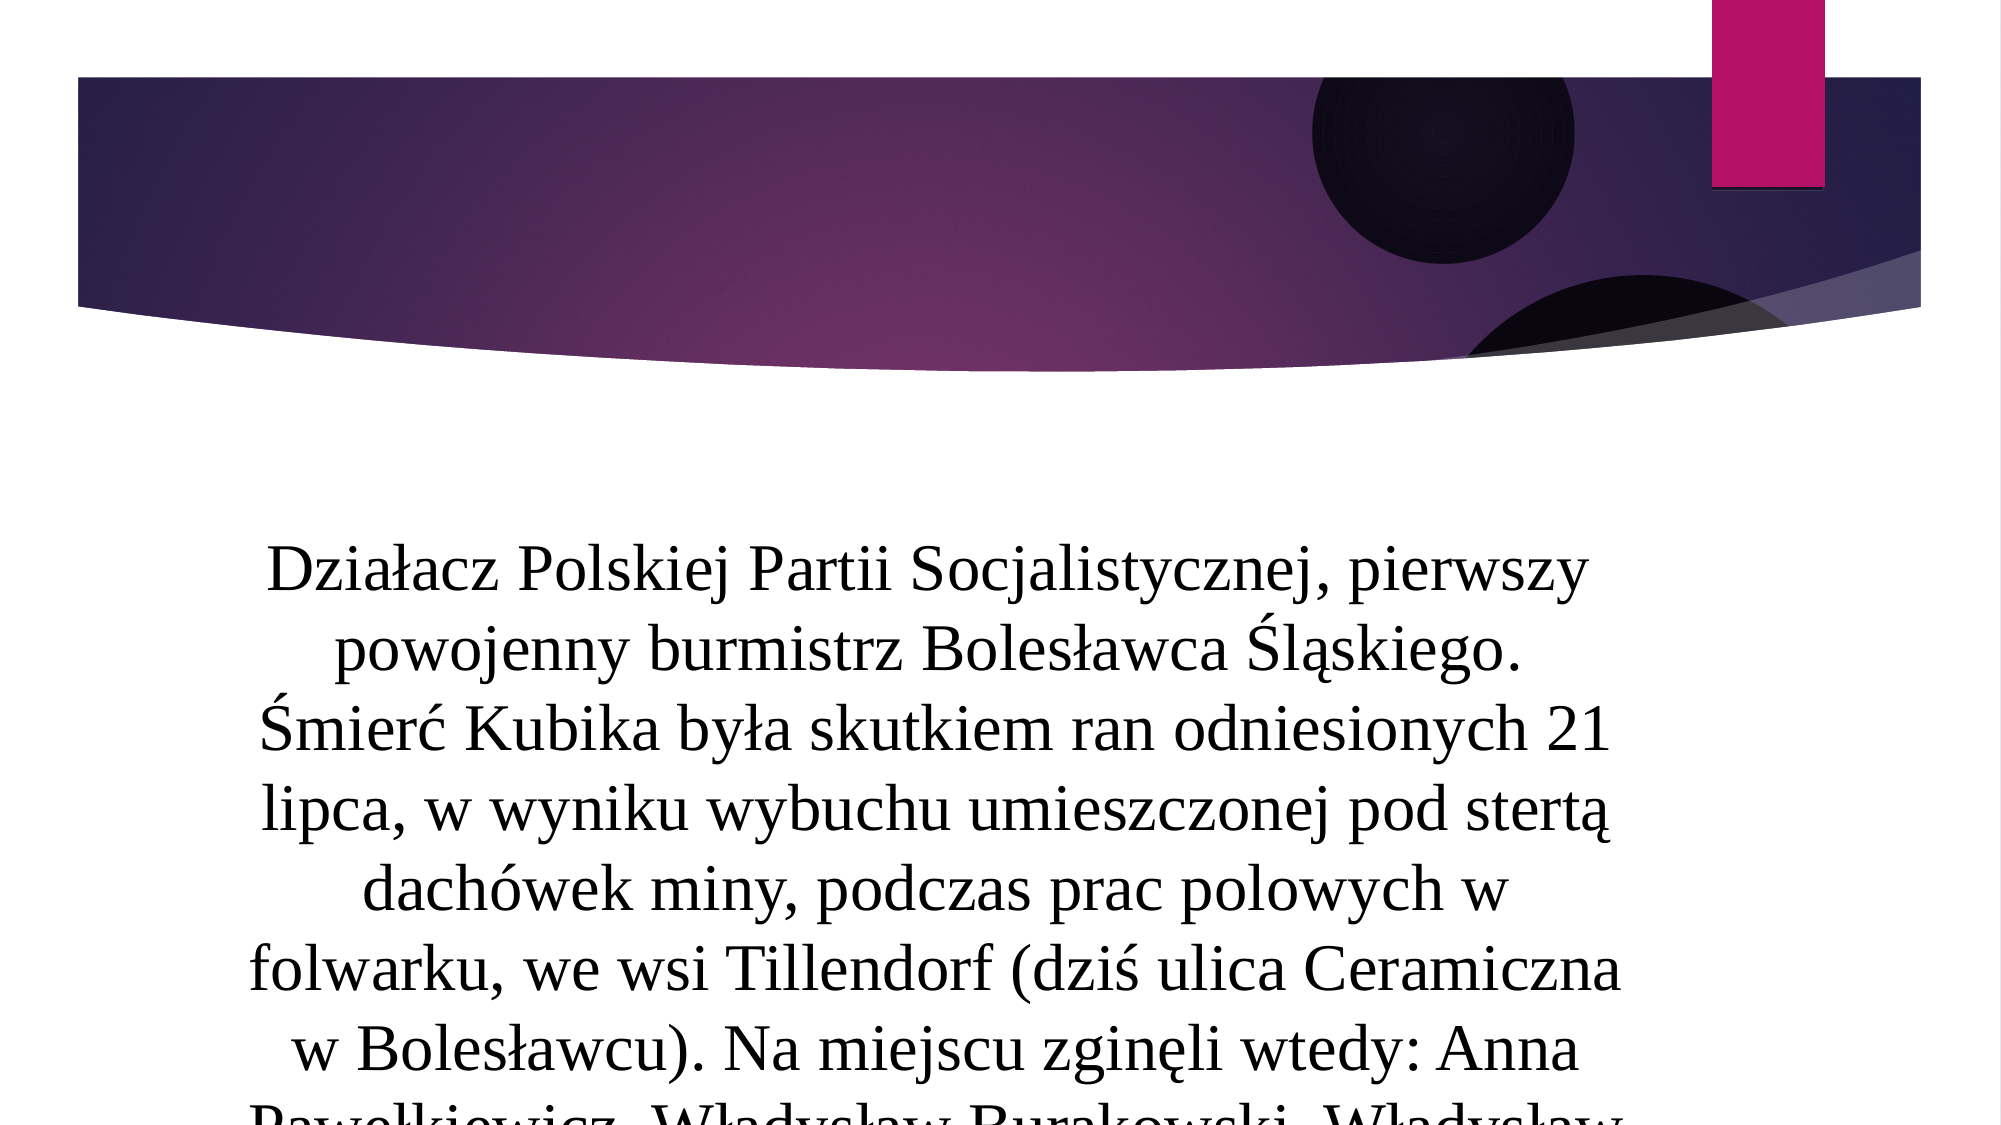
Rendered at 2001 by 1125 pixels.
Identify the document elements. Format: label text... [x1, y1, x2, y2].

list [120, 410, 1569, 971]
title Działacz Polskiej Partii Socjalistycznej, pierwszy powojenny burmistrz Bolesławca Śląskiego. Śmierć Kubika była skutkiem ran odniesionych 21 lipca, w wyniku wybuchu umieszczonej pod stertą dachówek miny, podczas prac polowych w folwarku, we wsi Tillendorf (dziś ulica Ceramiczna w Bolesławcu). Na miejscu zginęli wtedy: Anna Pawełkiewicz, Władysław Burakowski, Władysław Orlik oraz mężczyzna narodowości niemieckiej, następnego dnia zmarli - Józef Jasztal i Bolesław Kubik. [1569, 516, 1656, 844]
